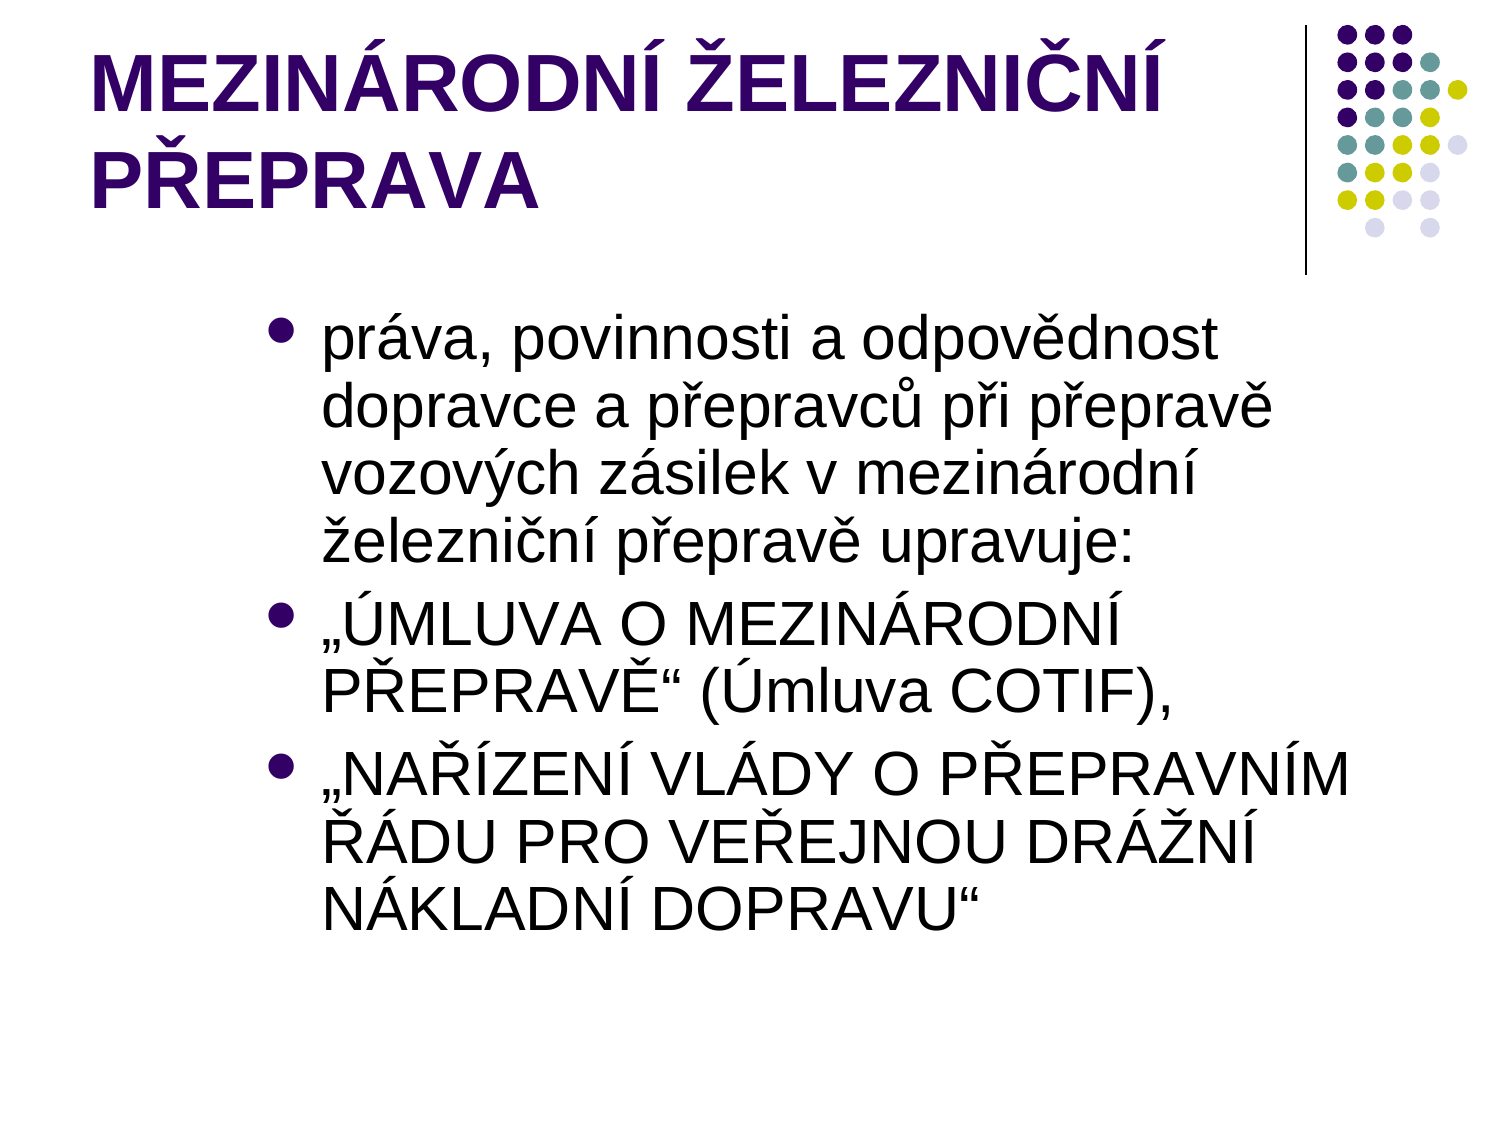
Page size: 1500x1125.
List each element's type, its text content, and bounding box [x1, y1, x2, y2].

title MEZINÁRODNÍ ŽELEZNIČNÍ PŘEPRAVA [74, 20, 1313, 233]
list práva, povinnosti a odpovědnost dopravce a přepravců při přepravě vozových zásilek v mezinárodní železniční přepravě upravuje: „ÚMLUVA O MEZINÁRODNÍ PŘEPRAVĚ“ (Úmluva COTIF), „NAŘÍZENÍ VLÁDY O PŘEPRAVNÍM ŘÁDU PRO VEŘEJNOU DRÁŽNÍ NÁKLADNÍ DOPRAVU“ [249, 298, 1401, 994]
